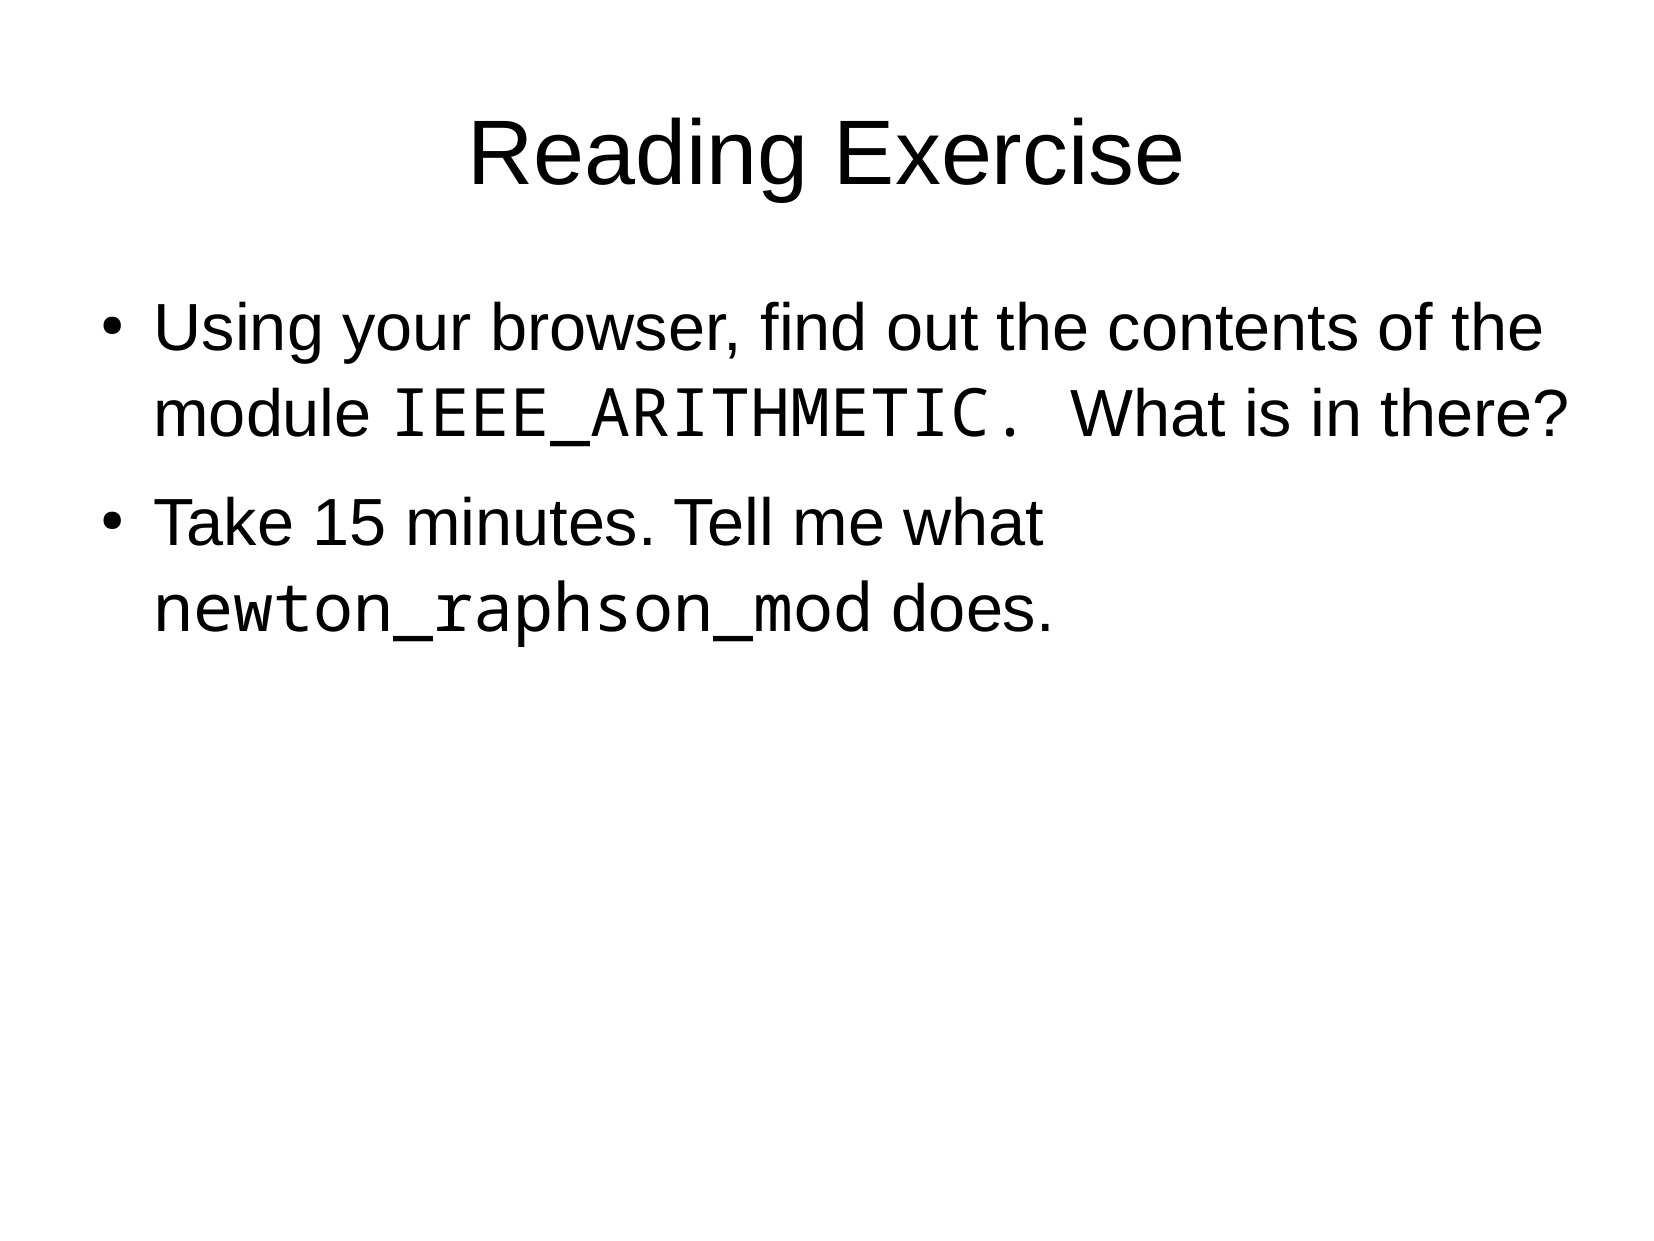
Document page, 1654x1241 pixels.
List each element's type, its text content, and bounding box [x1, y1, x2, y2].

title Reading Exercise [82, 49, 1571, 257]
list Using your browser, find out the contents of the module IEEE_ARITHMETIC. What is in there? Take 15 minutes. Tell me what newton_raphson_mod does. [82, 290, 1571, 1010]
